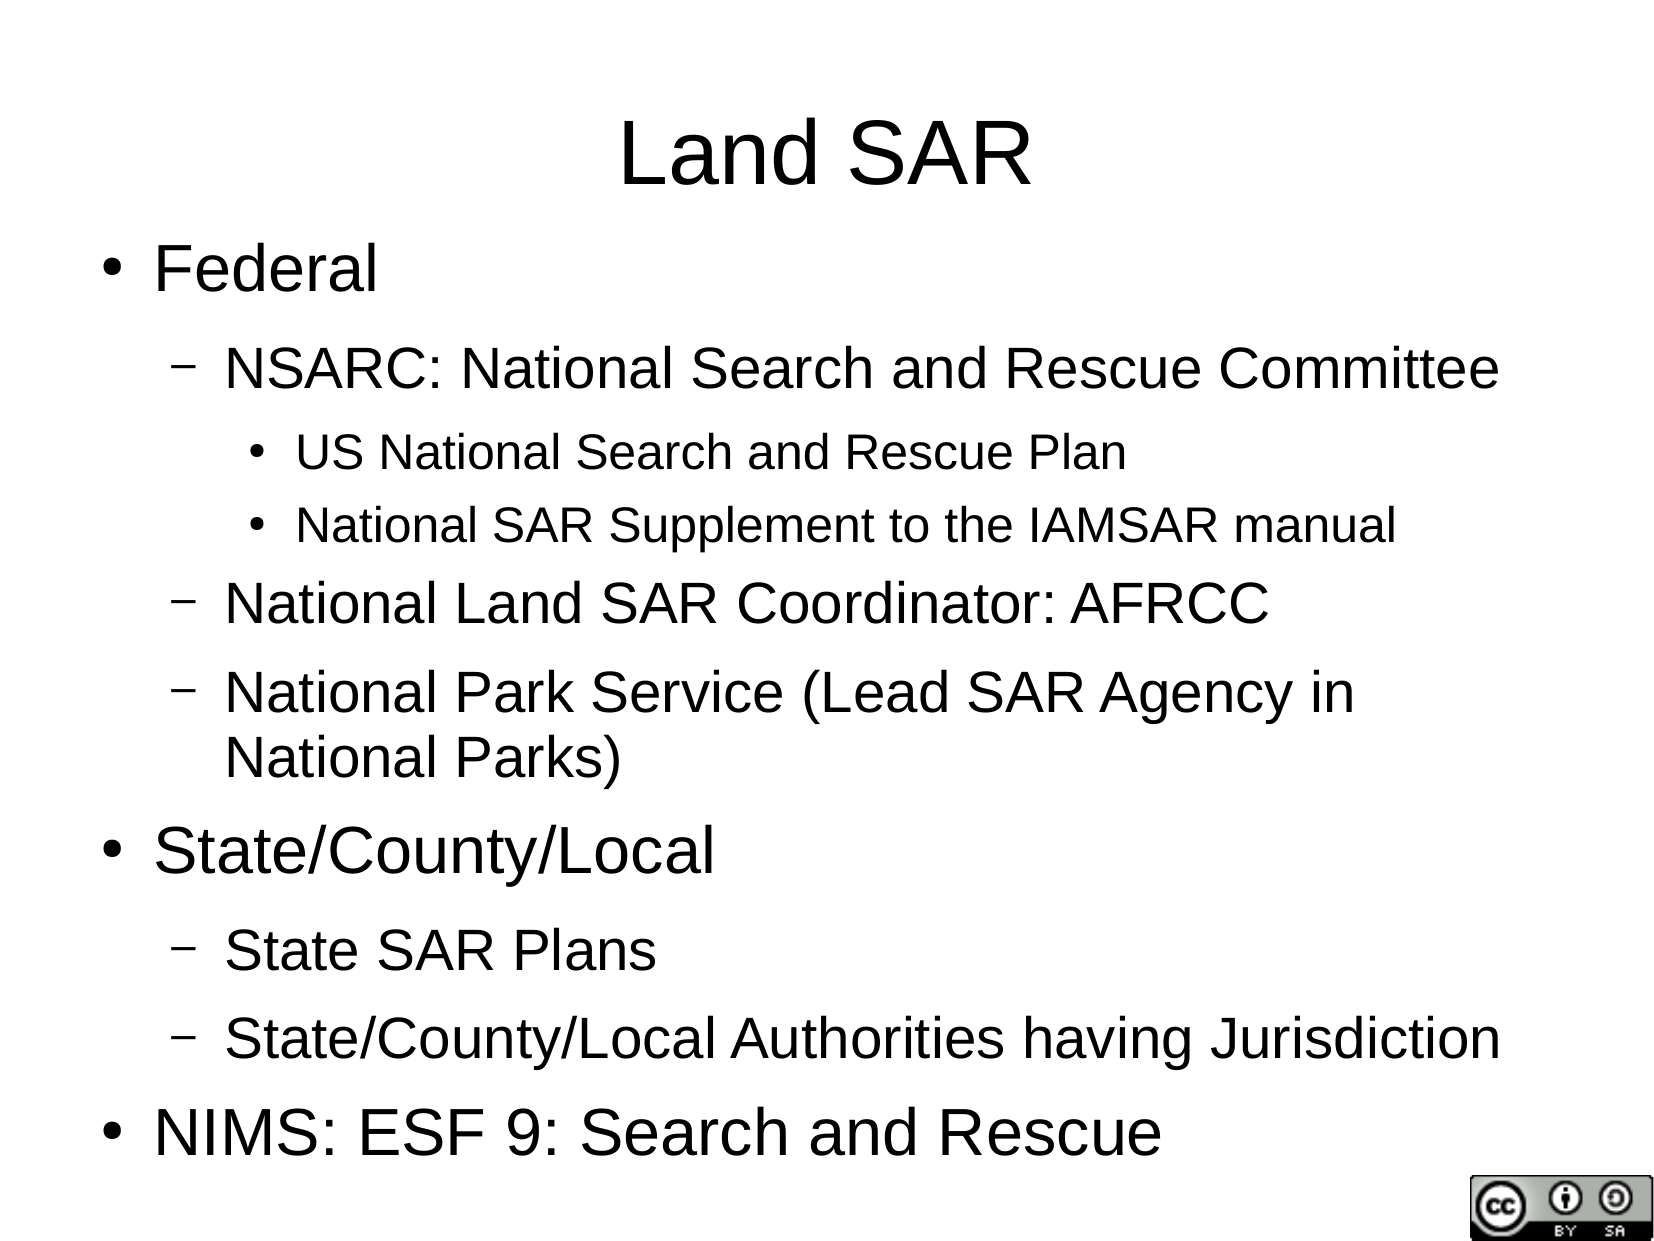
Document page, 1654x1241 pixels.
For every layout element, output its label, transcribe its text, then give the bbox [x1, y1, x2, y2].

list Federal NSARC: National Search and Rescue Committee US National Search and Rescue Plan National SAR Supplement to the IAMSAR manual National Land SAR Coordinator: AFRCC National Park Service (Lead SAR Agency in National Parks) State/County/Local State SAR Plans State/County/Local Authorities having Jurisdiction NIMS: ESF 9: Search and Rescue [82, 231, 1571, 1194]
title Land SAR [82, 49, 1571, 231]
picture [1470, 1175, 1654, 1241]
